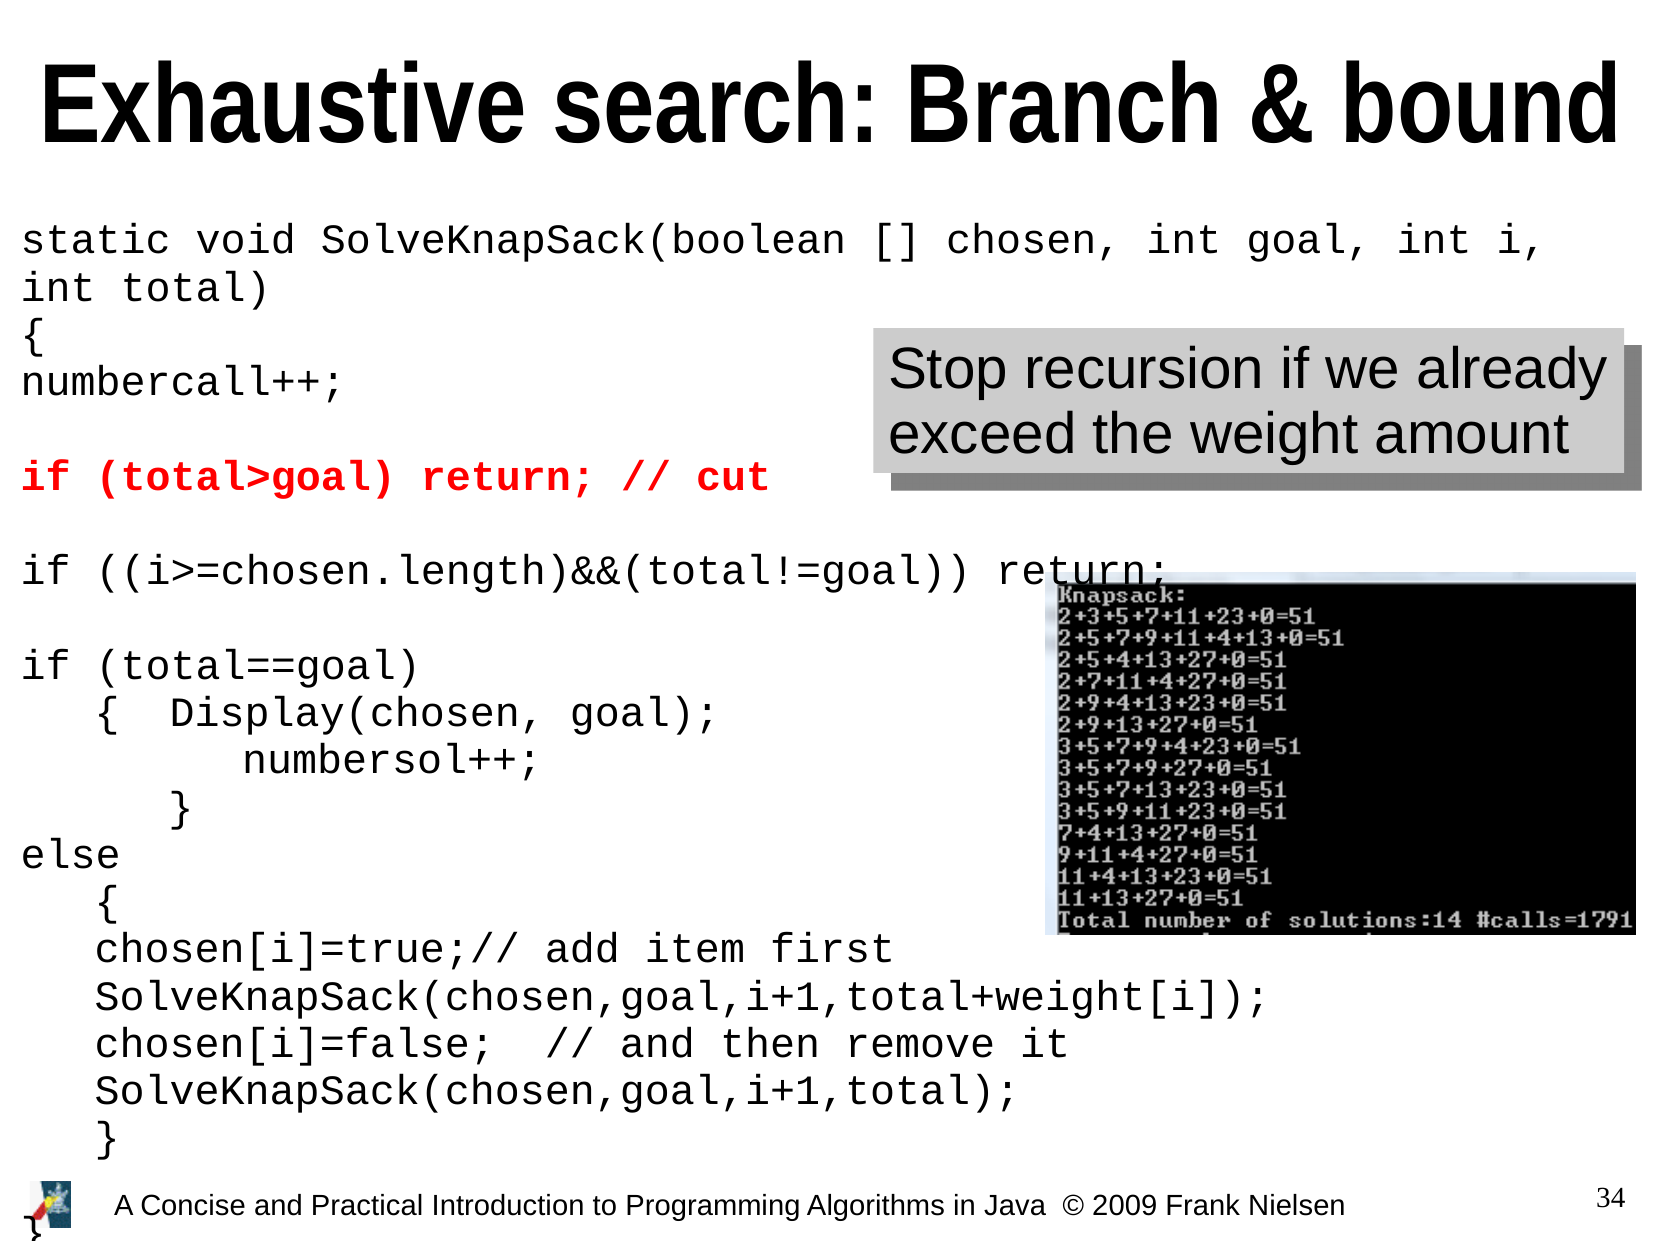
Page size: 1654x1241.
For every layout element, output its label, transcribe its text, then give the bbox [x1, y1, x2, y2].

picture [1630, 572, 1636, 935]
text_box static void SolveKnapSack(boolean [] chosen, int goal, int i, int total) { numbercall++; if (total>goal) return; // cut if ((i>=chosen.length)&&(total!=goal)) return; if (total==goal) { Display(chosen, goal); numbersol++; } else { chosen[i]=true;// add item first SolveKnapSack(chosen,goal,i+1,total+weight[i]); chosen[i]=false; // and then remove it SolveKnapSack(chosen,goal,i+1,total); } } [5, 211, 1630, 1215]
text_box Exhaustive search: Branch & bound [24, 29, 1638, 174]
text_box Stop recursion if we already exceed the weight amount [873, 328, 1625, 473]
picture [29, 1215, 71, 1228]
